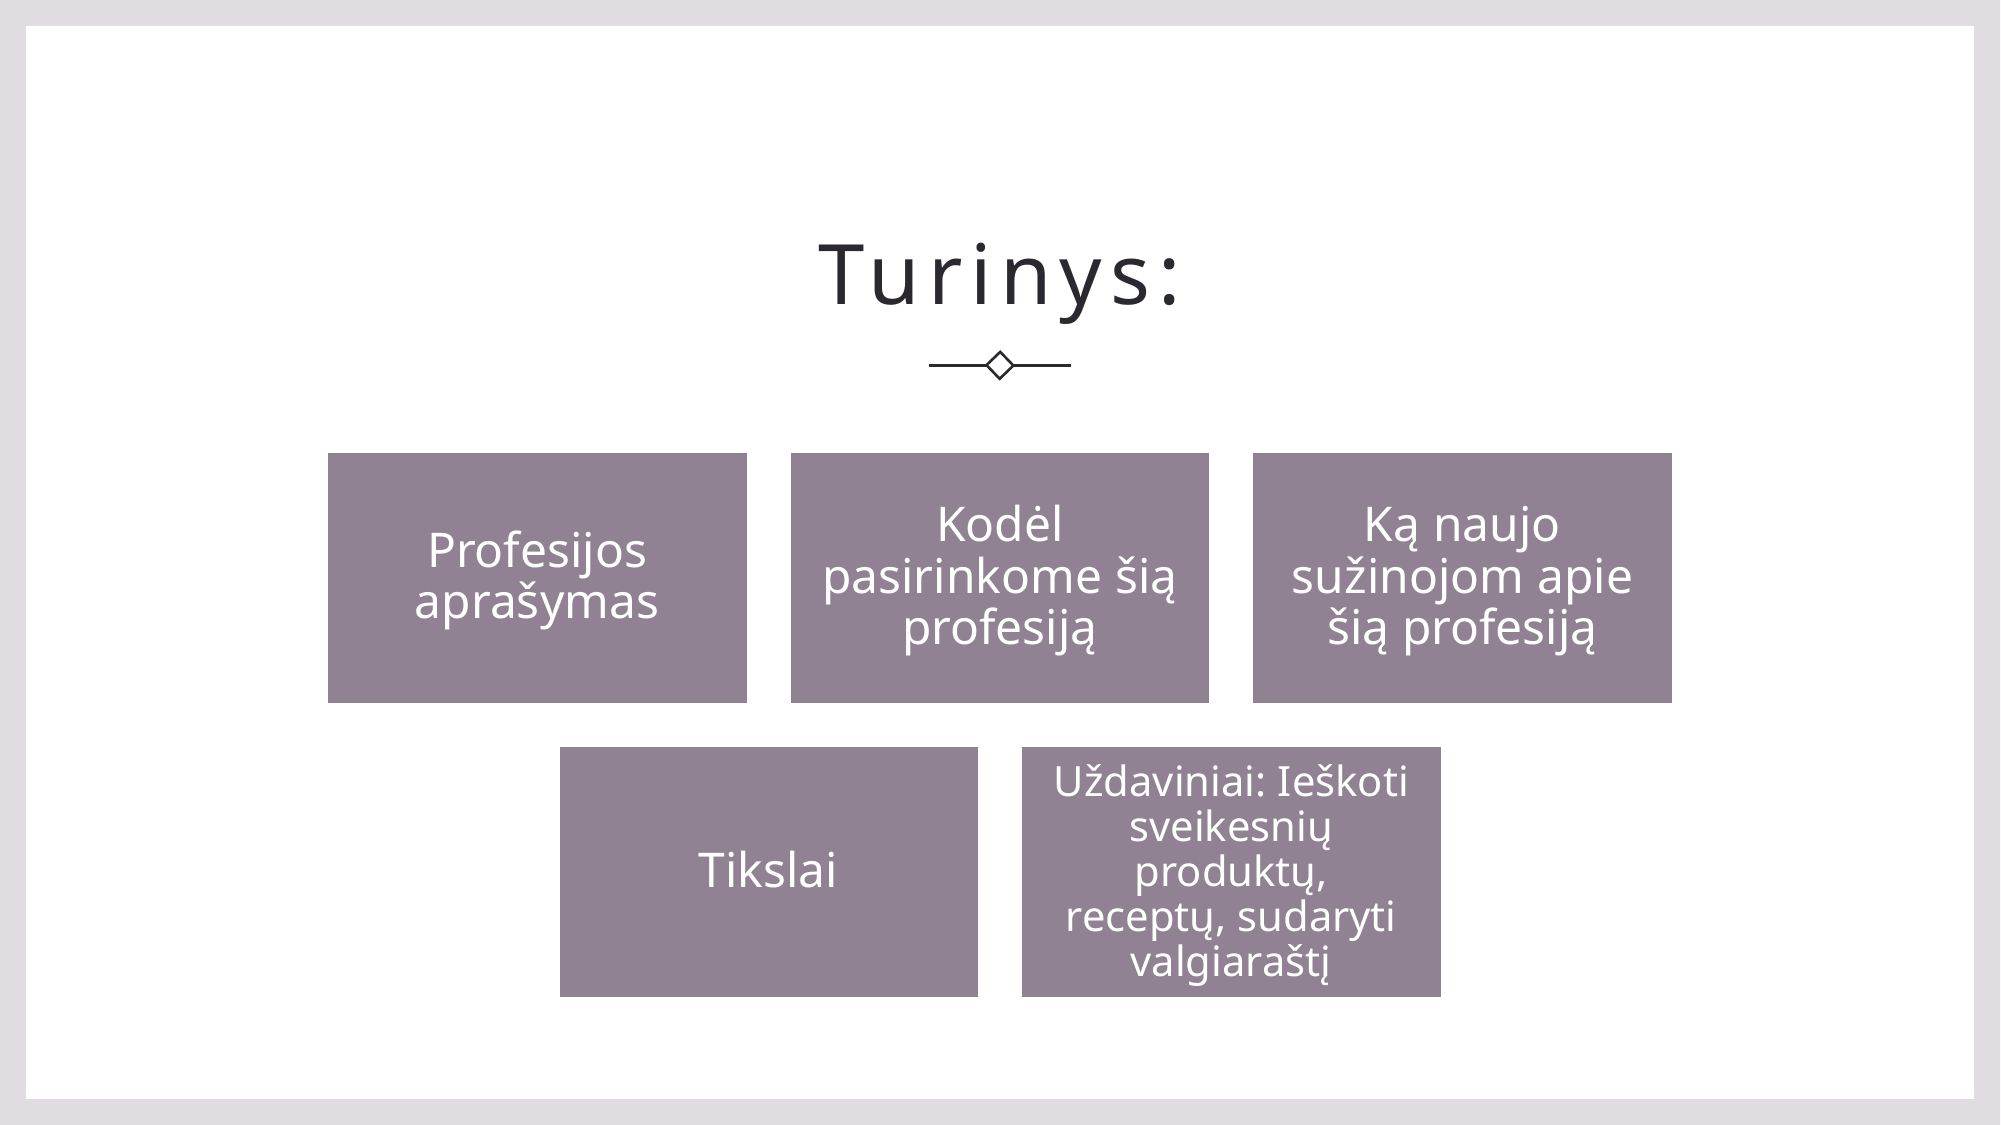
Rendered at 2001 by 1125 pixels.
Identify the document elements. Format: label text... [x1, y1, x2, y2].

title Turinys: [168, 158, 1832, 329]
text_box Tikslai [558, 745, 980, 999]
text_box Ką naujo sužinojom apie šią profesiją [1252, 451, 1673, 704]
text_box [0, 0, 2000, 1125]
text_box Uždaviniai: Ieškoti sveikesnių produktų, receptų, sudaryti valgiaraštį [1021, 745, 1442, 999]
text_box Profesijos aprašymas [327, 451, 748, 704]
text_box Kodėl pasirinkome šią profesiją [789, 451, 1211, 704]
